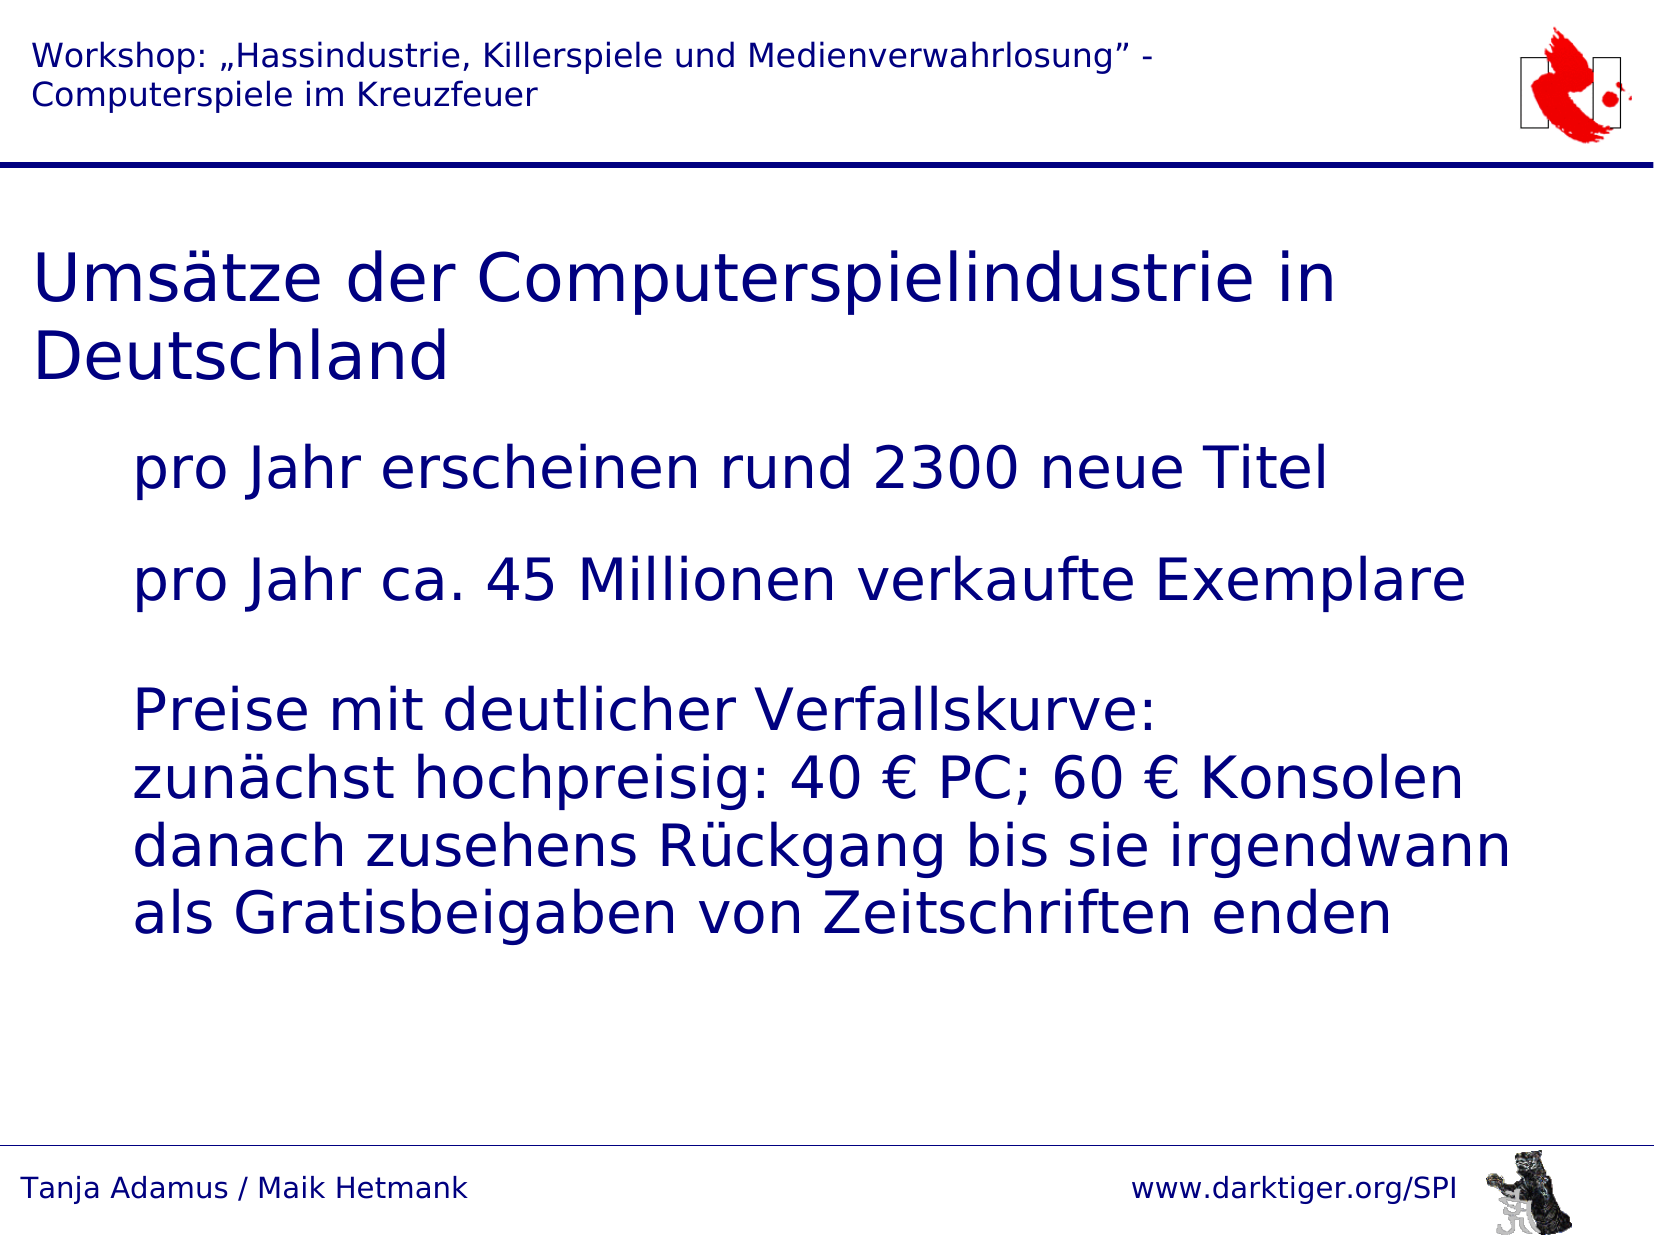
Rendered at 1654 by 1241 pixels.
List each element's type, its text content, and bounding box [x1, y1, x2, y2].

text_box pro Jahr ca. 45 Millionen verkaufte Exemplare [118, 539, 1625, 622]
text_box pro Jahr erscheinen rund 2300 neue Titel [118, 427, 1595, 510]
picture [1486, 1150, 1572, 1235]
text_box Umsätze der Computerspielindustrie in Deutschland [17, 232, 1642, 403]
text_box Preise mit deutlicher Verfallskurve: zunächst hochpreisig: 40 € PC; 60 € Konsolen danach zusehens Rückgang bis sie irgendwann als Gratisbeigaben von Zeitschriften enden [118, 669, 1565, 956]
text_box Workshop: „Hassindustrie, Killerspiele und Medienverwahrlosung” - Computerspiele im Kreuzfeuer [16, 29, 1418, 178]
picture [1503, 16, 1632, 148]
